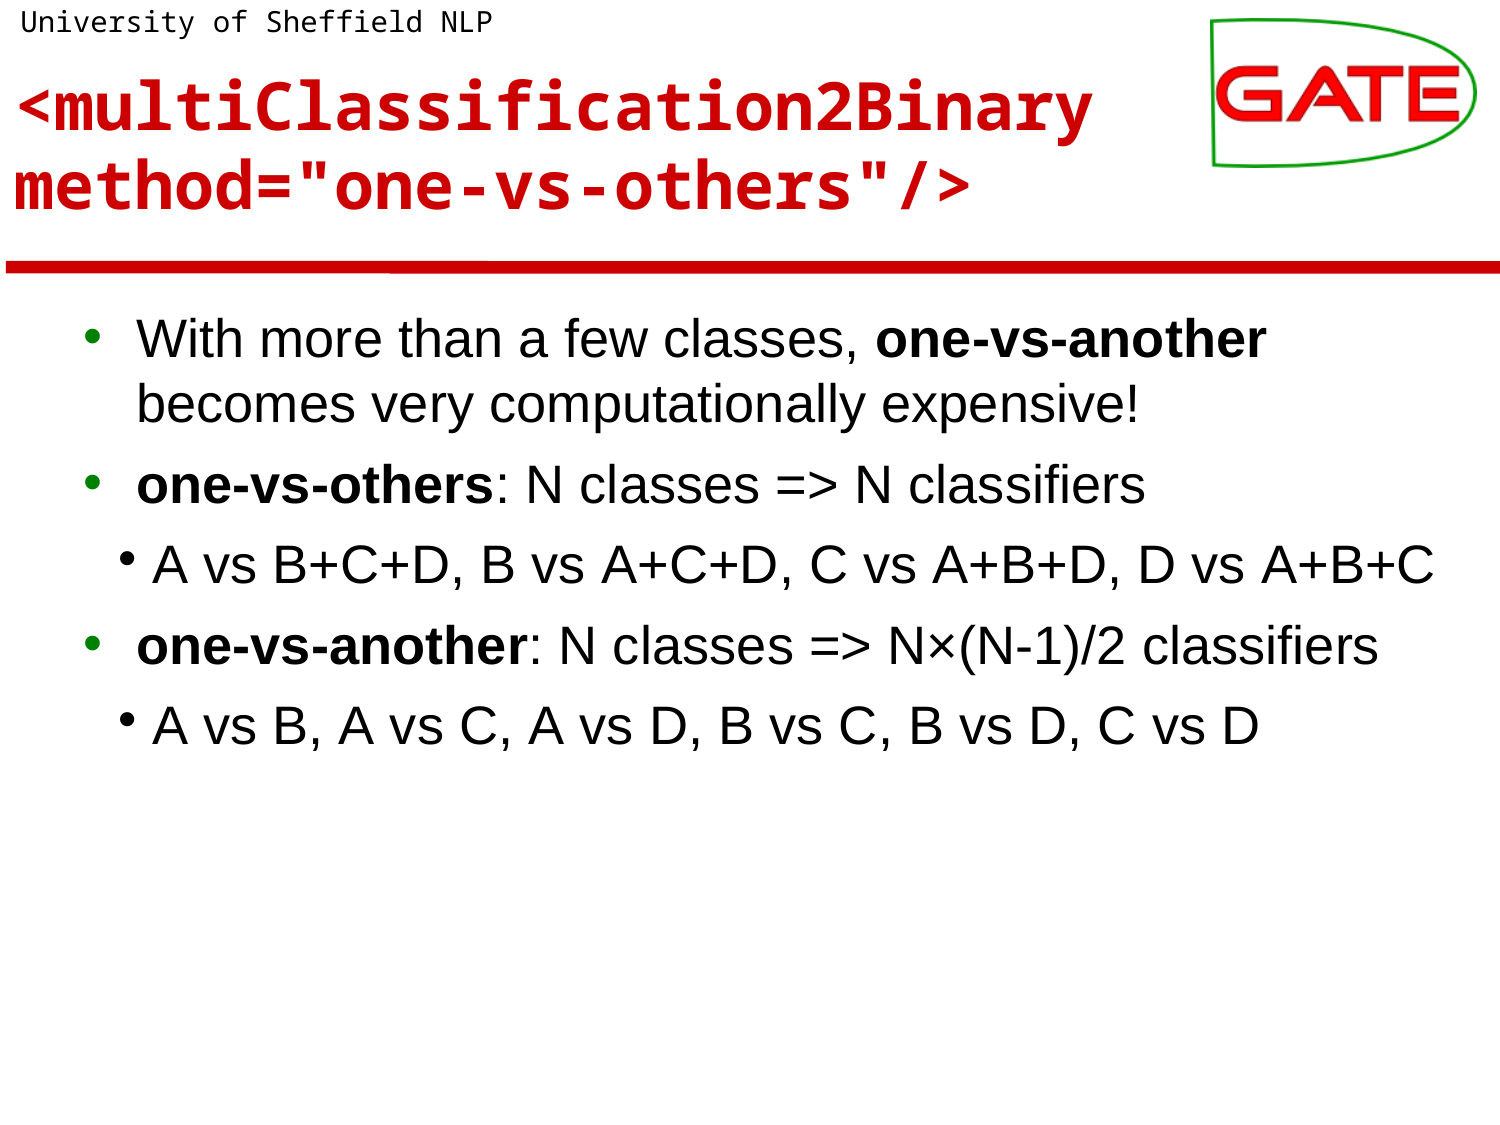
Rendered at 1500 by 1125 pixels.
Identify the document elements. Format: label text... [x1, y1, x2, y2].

picture [1210, 18, 1477, 168]
text_box With more than a few classes, one-vs-another becomes very computationally expensive! one-vs-others: N classes => N classifiers A vs B+C+D, B vs A+C+D, C vs A+B+D, D vs A+B+C one-vs-another: N classes => N×(N-1)/2 classifiers A vs B, A vs C, A vs D, B vs C, B vs D, C vs D [68, 295, 1500, 1105]
title <multiClassification2Binary method="one-vs-others"/> [0, 37, 1152, 254]
